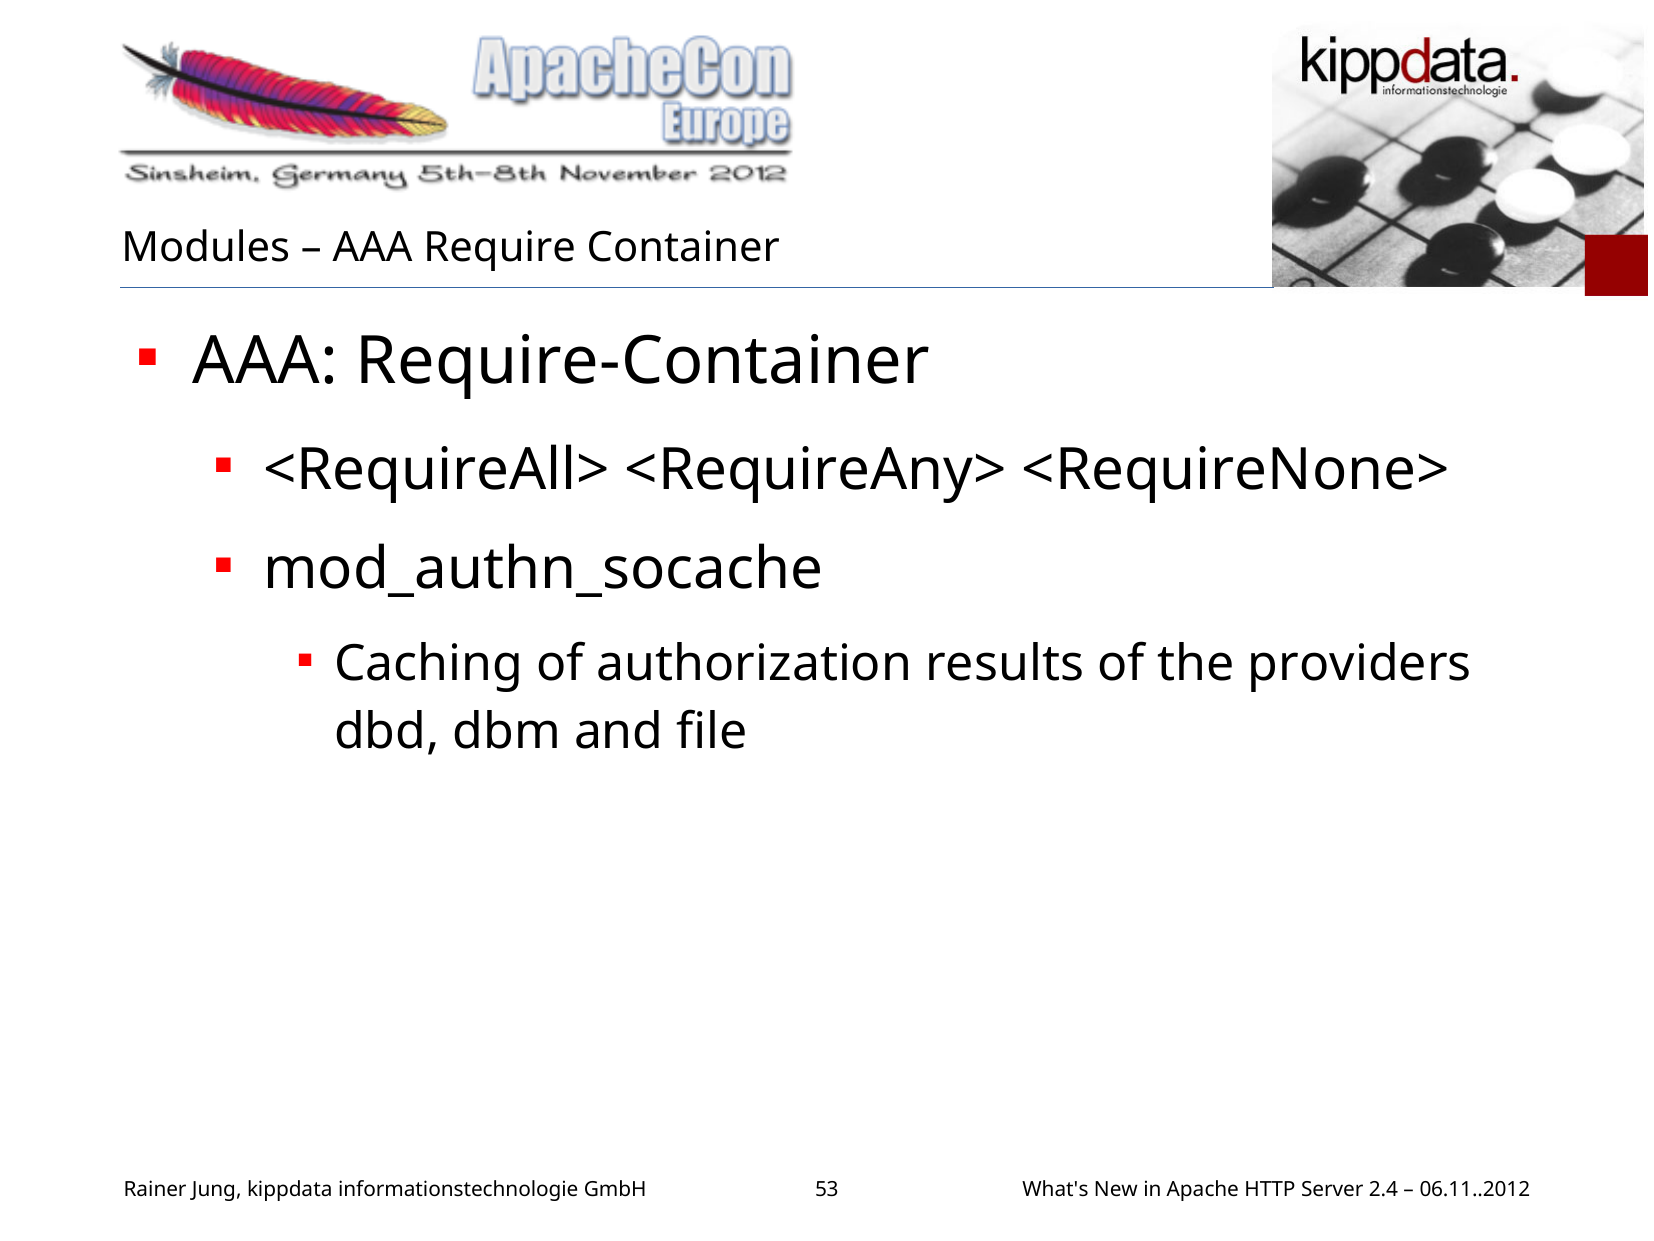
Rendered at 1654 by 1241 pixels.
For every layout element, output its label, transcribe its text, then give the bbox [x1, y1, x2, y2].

picture [113, 32, 797, 195]
list AAA: Require-Container <RequireAll> <RequireAny> <RequireNone> mod_authn_socache Caching of authorization results of the providers dbd, dbm and file [121, 312, 1534, 1150]
picture [1272, 5, 1648, 302]
title Modules – AAA Require Container [121, 204, 1242, 286]
